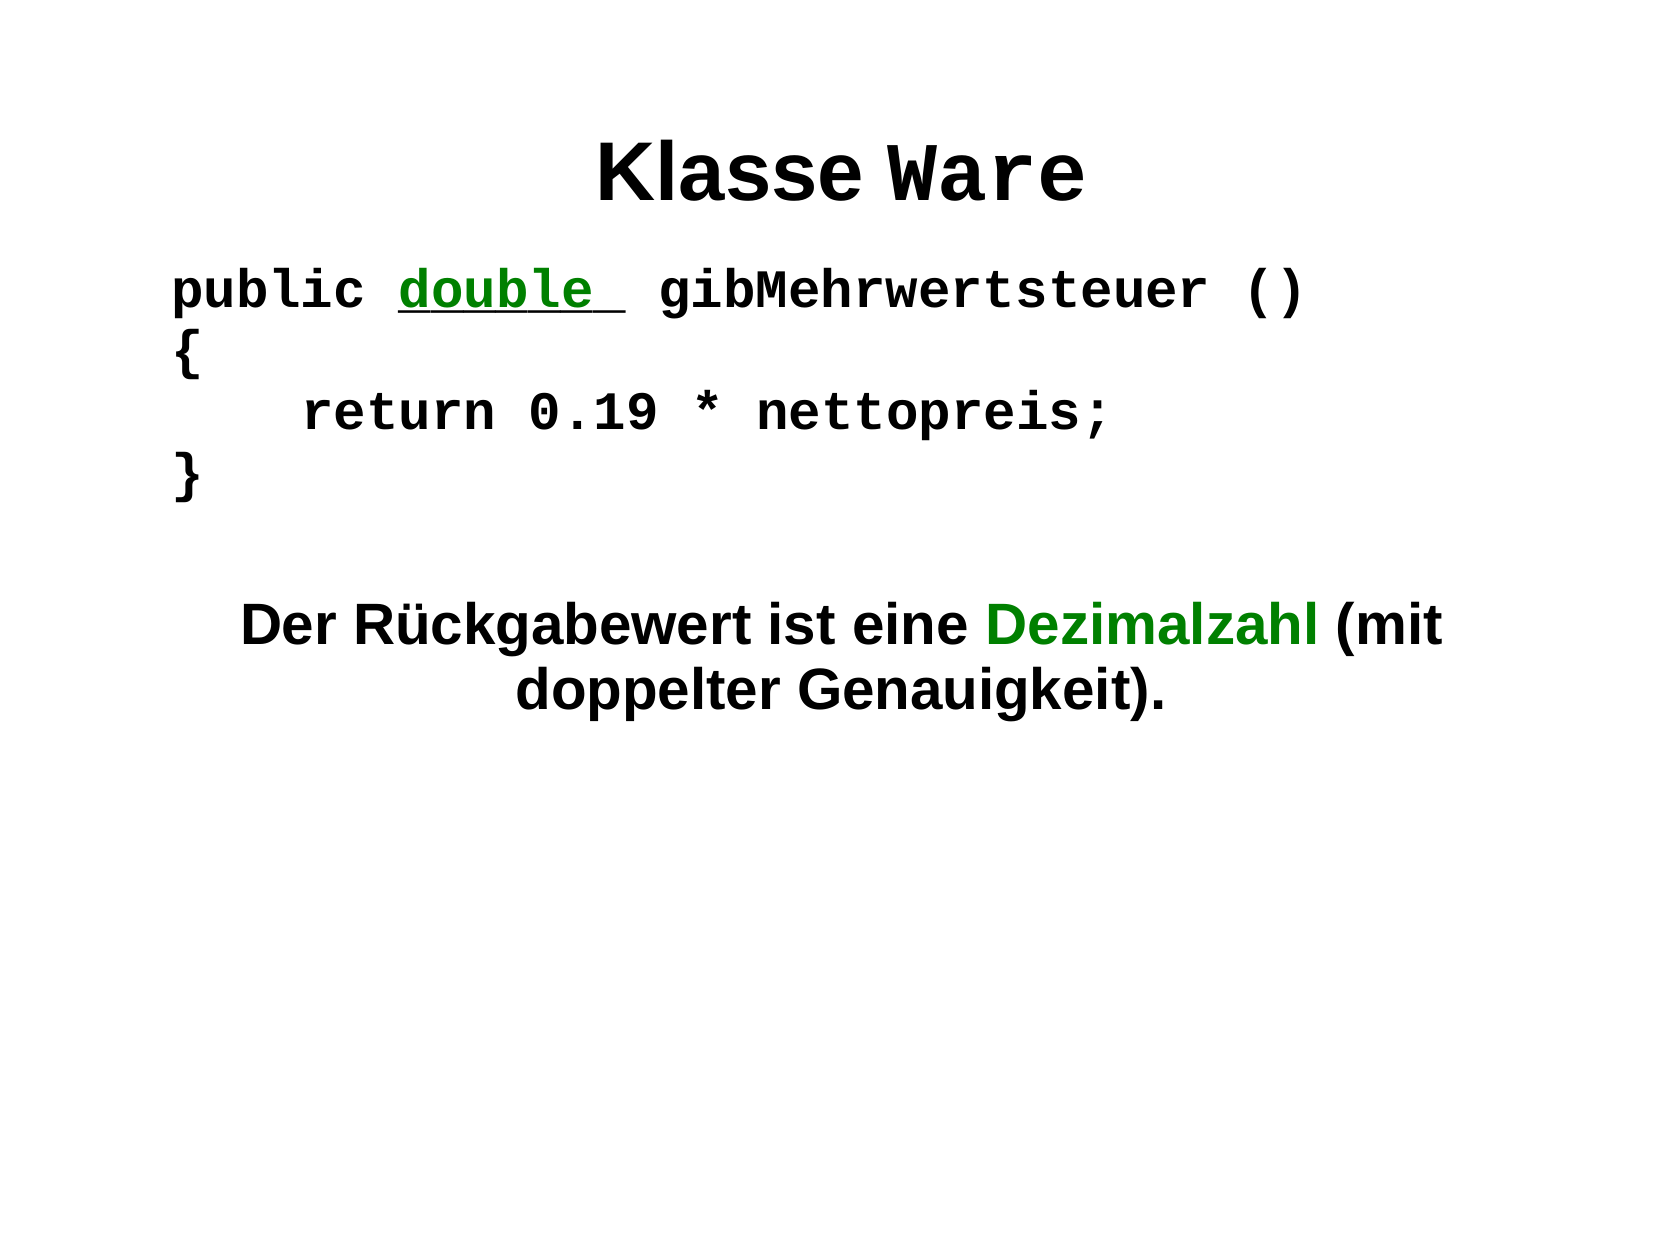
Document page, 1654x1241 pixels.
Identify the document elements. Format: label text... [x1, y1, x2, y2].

text_box Klasse Ware [88, 118, 1595, 234]
text_box double [59, 254, 1625, 517]
text_box Der Rückgabewert ist eine Dezimalzahl (mit doppelter Genauigkeit). [88, 584, 1595, 733]
